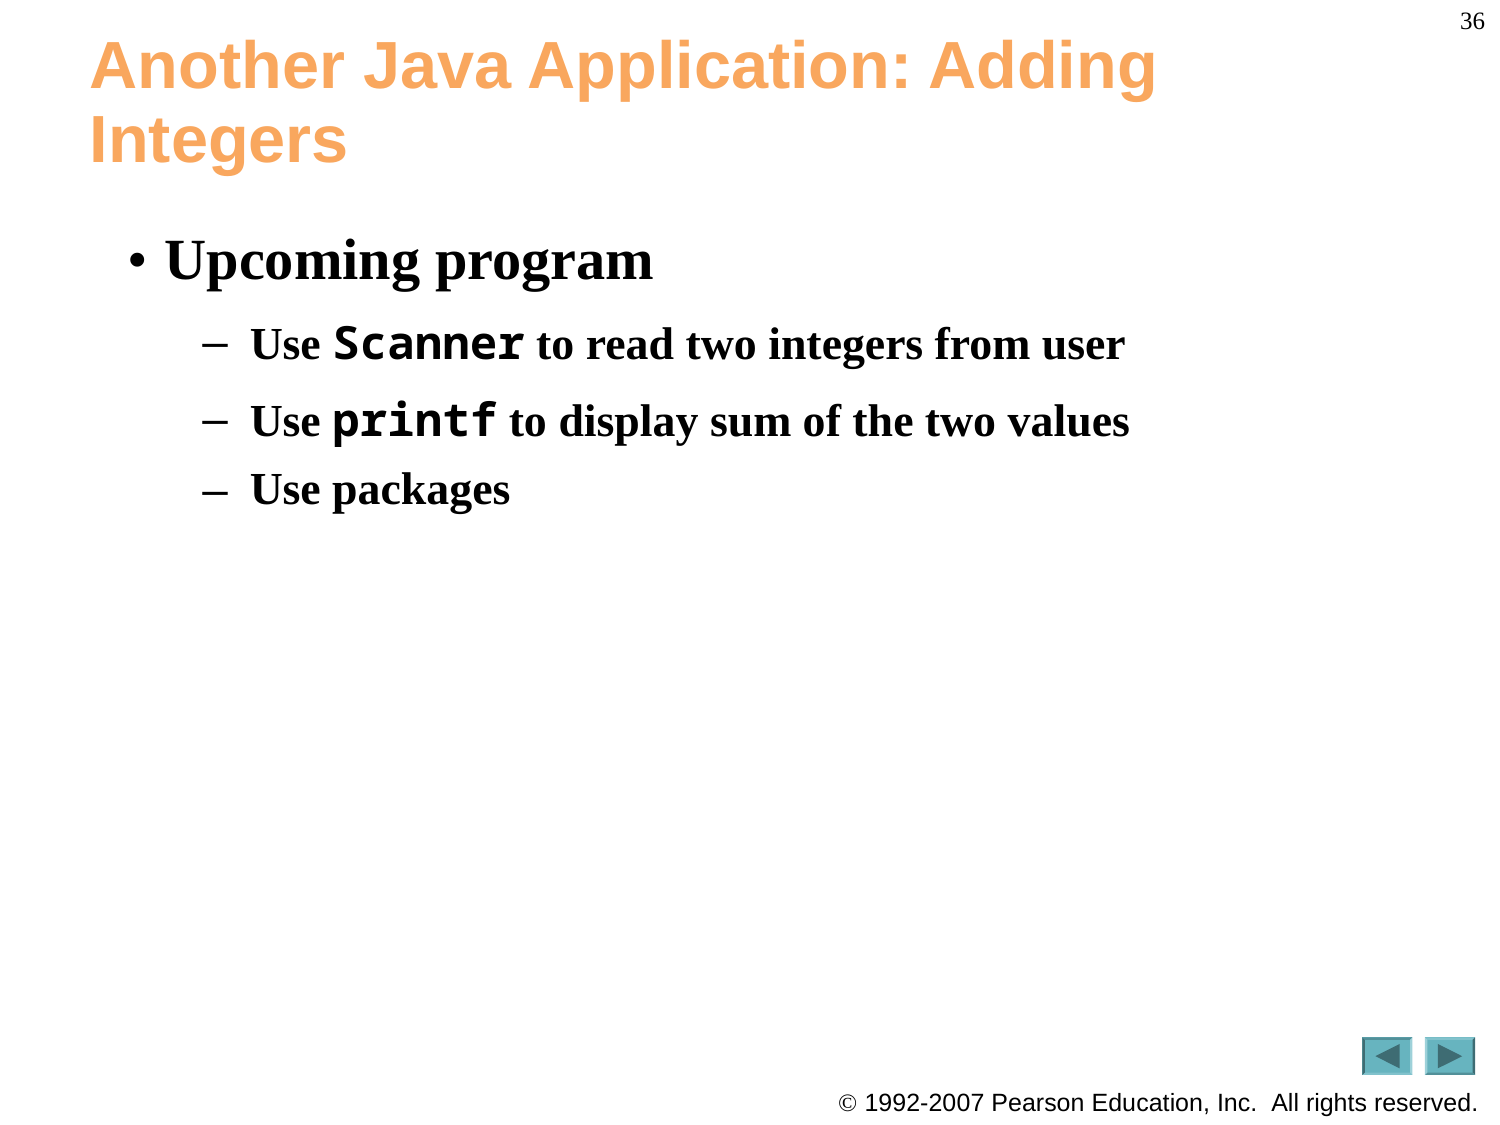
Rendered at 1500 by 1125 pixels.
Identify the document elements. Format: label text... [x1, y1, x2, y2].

list Upcoming program Use Scanner to read two integers from user Use printf to display sum of the two values Use packages [112, 220, 1425, 963]
title Another Java Application: Adding Integers [75, 12, 1426, 201]
